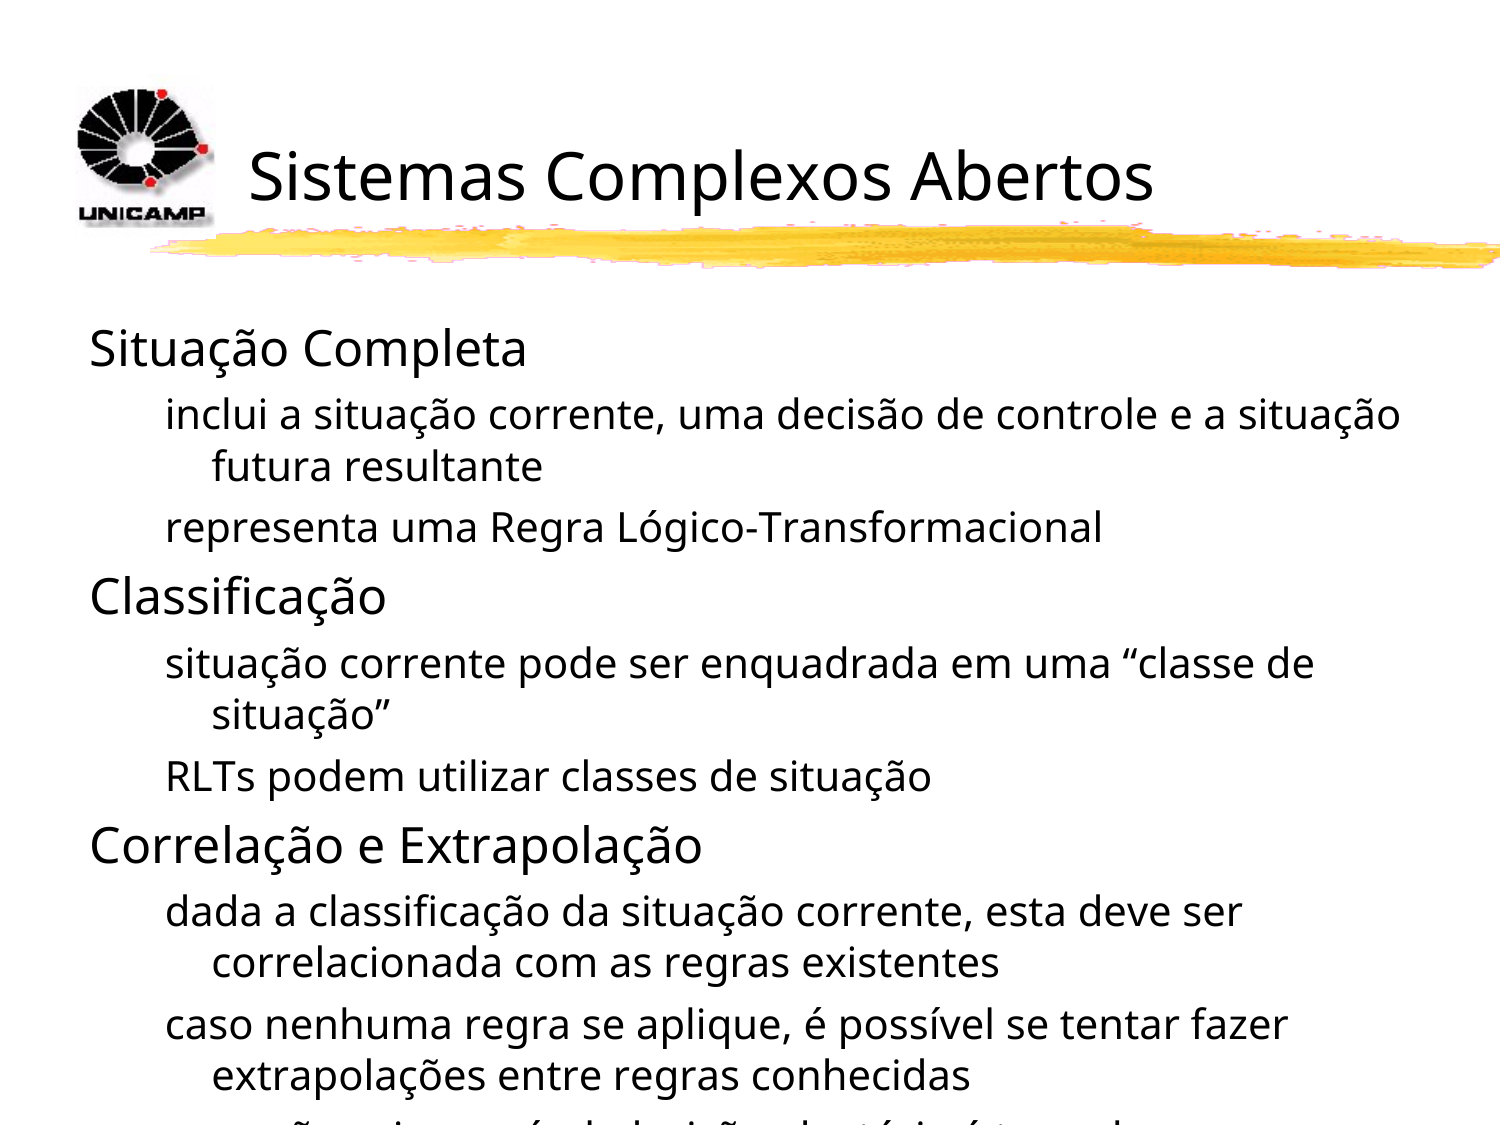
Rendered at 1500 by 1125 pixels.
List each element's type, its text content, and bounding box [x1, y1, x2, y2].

list Situação Completa inclui a situação corrente, uma decisão de controle e a situação futura resultante representa uma Regra Lógico-Transformacional Classificação situação corrente pode ser enquadrada em uma “classe de situação” RLTs podem utilizar classes de situação Correlação e Extrapolação dada a classificação da situação corrente, esta deve ser correlacionada com as regras existentes caso nenhuma regra se aplique, é possível se tentar fazer extrapolações entre regras conhecidas caso não seja possível, decisão aleatória é tomada [74, 309, 1417, 1080]
picture [75, 74, 1500, 279]
title Sistemas Complexos Abertos [233, 37, 1434, 225]
